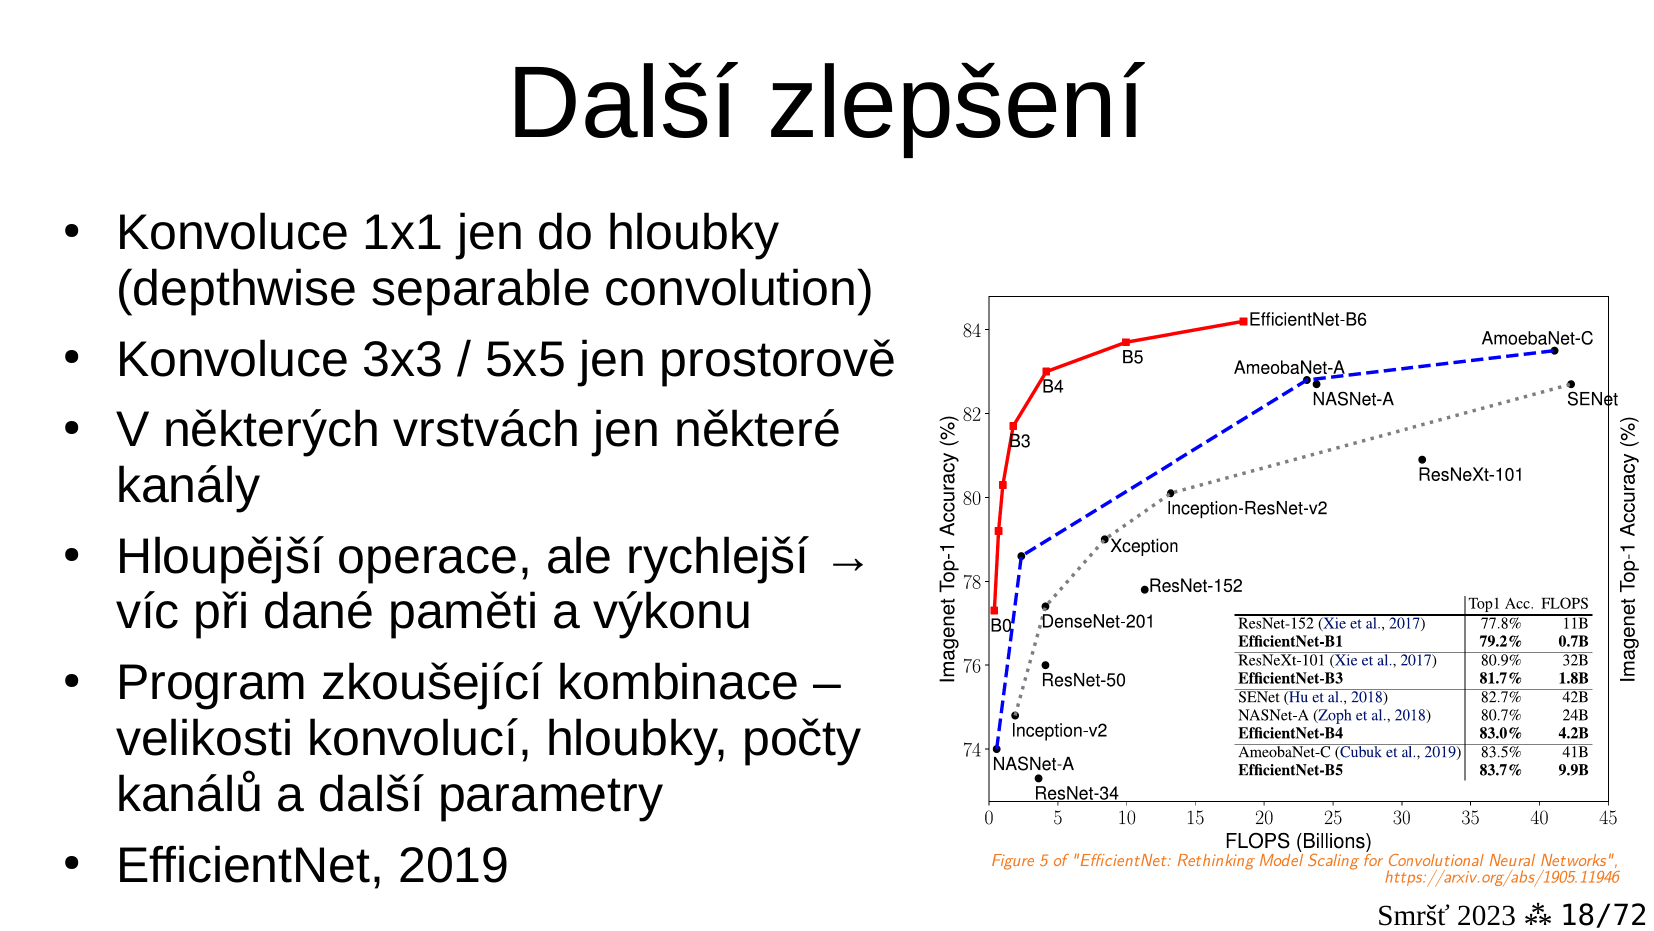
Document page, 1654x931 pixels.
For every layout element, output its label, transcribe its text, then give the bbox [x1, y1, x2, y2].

list Konvoluce 1x1 jen do hloubky (depthwise separable convolution) Konvoluce 3x3 / 5x5 jen prostorově V některých vrstvách jen některé kanály Hloupější operace, ale rychlejší → víc při dané paměti a výkonu Program zkoušející kombinace – velikosti konvolucí, hloubky, počty kanálů a další parametry EfficientNet, 2019 [45, 204, 938, 931]
picture [937, 290, 1643, 891]
title Další zlepšení [82, 29, 1571, 176]
